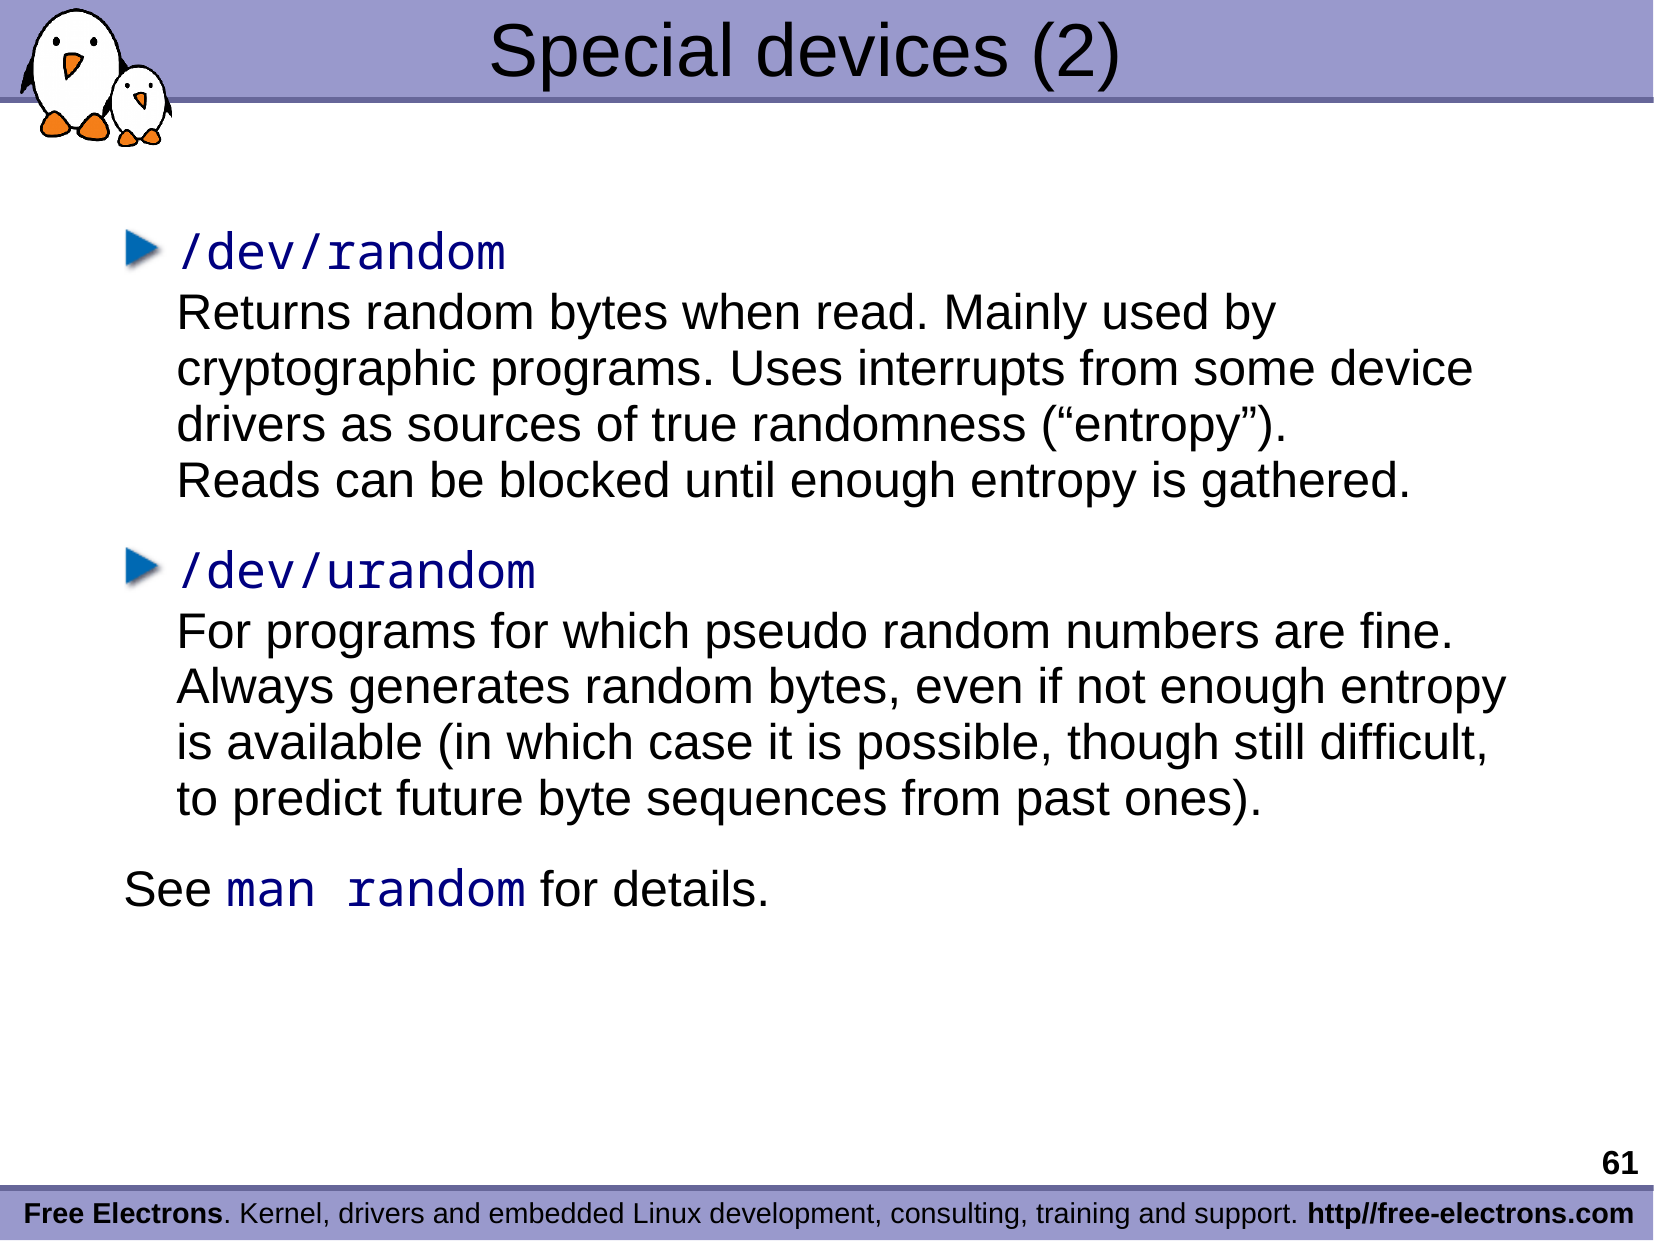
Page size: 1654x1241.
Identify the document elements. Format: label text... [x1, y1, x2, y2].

picture [20, 8, 172, 147]
list /dev/random Returns random bytes when read. Mainly used by cryptographic programs. Uses interrupts from some device drivers as sources of true randomness (“entropy”). Reads can be blocked until enough entropy is gathered. /dev/urandom For programs for which pseudo random numbers are fine. Always generates random bytes, even if not enough entropy is available (in which case it is possible, though still difficult, to predict future byte sequences from past ones). See man random for details. [105, 216, 1518, 1066]
title Special devices (2) [60, 0, 1551, 101]
